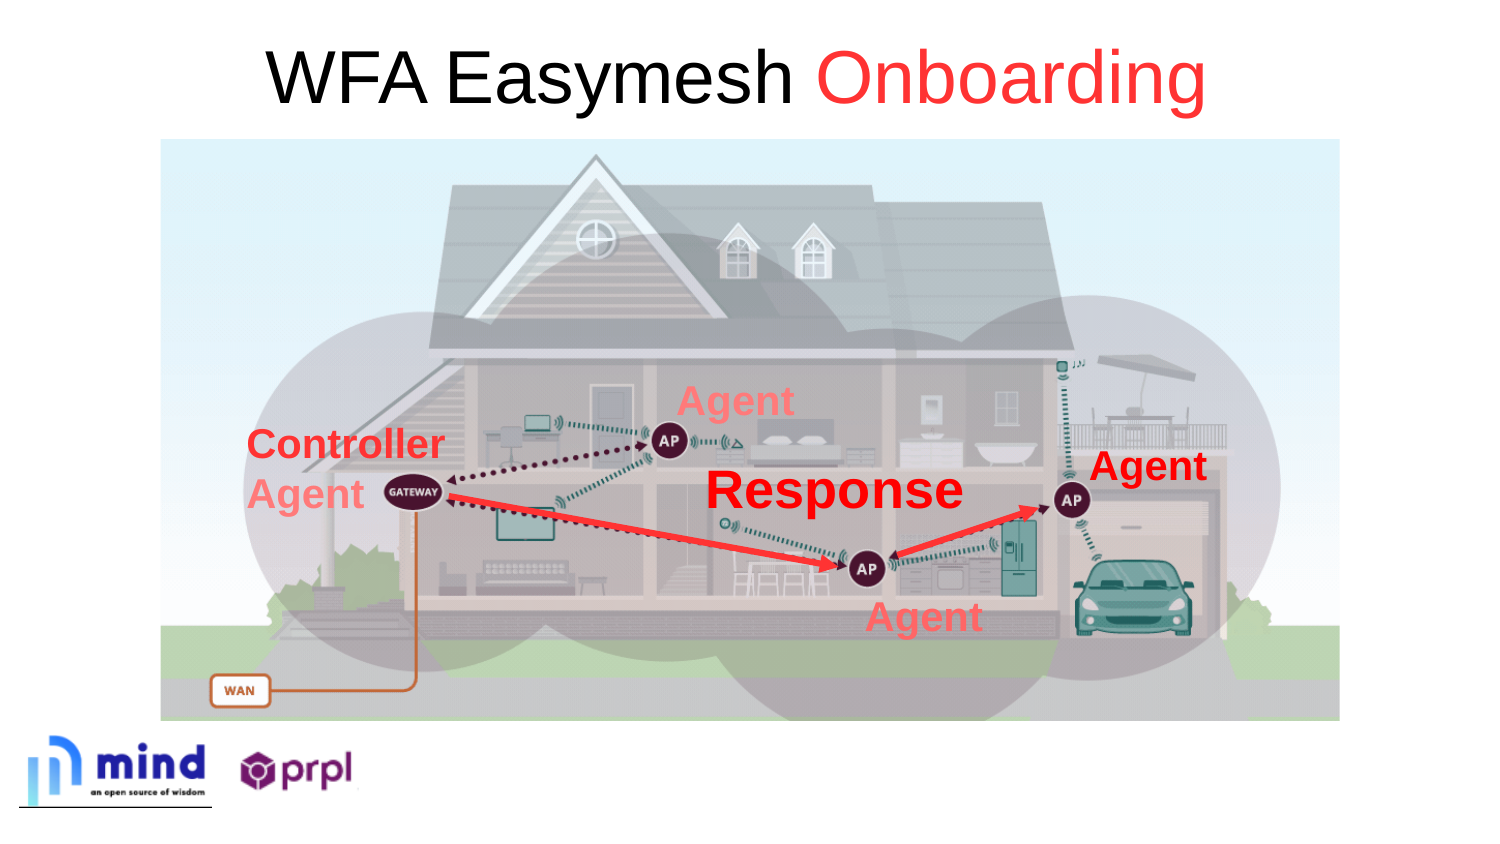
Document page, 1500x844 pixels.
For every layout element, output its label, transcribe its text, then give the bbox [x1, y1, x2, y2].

picture [235, 743, 359, 799]
text_box Agent [1074, 431, 1223, 493]
text_box WFA Easymesh Onboarding [48, 7, 1425, 140]
text_box Controller Agent [231, 409, 461, 518]
text_box Agent [849, 582, 998, 644]
text_box Response [690, 446, 981, 522]
picture [19, 734, 212, 808]
picture [160, 139, 1340, 721]
text_box Agent [661, 366, 810, 428]
